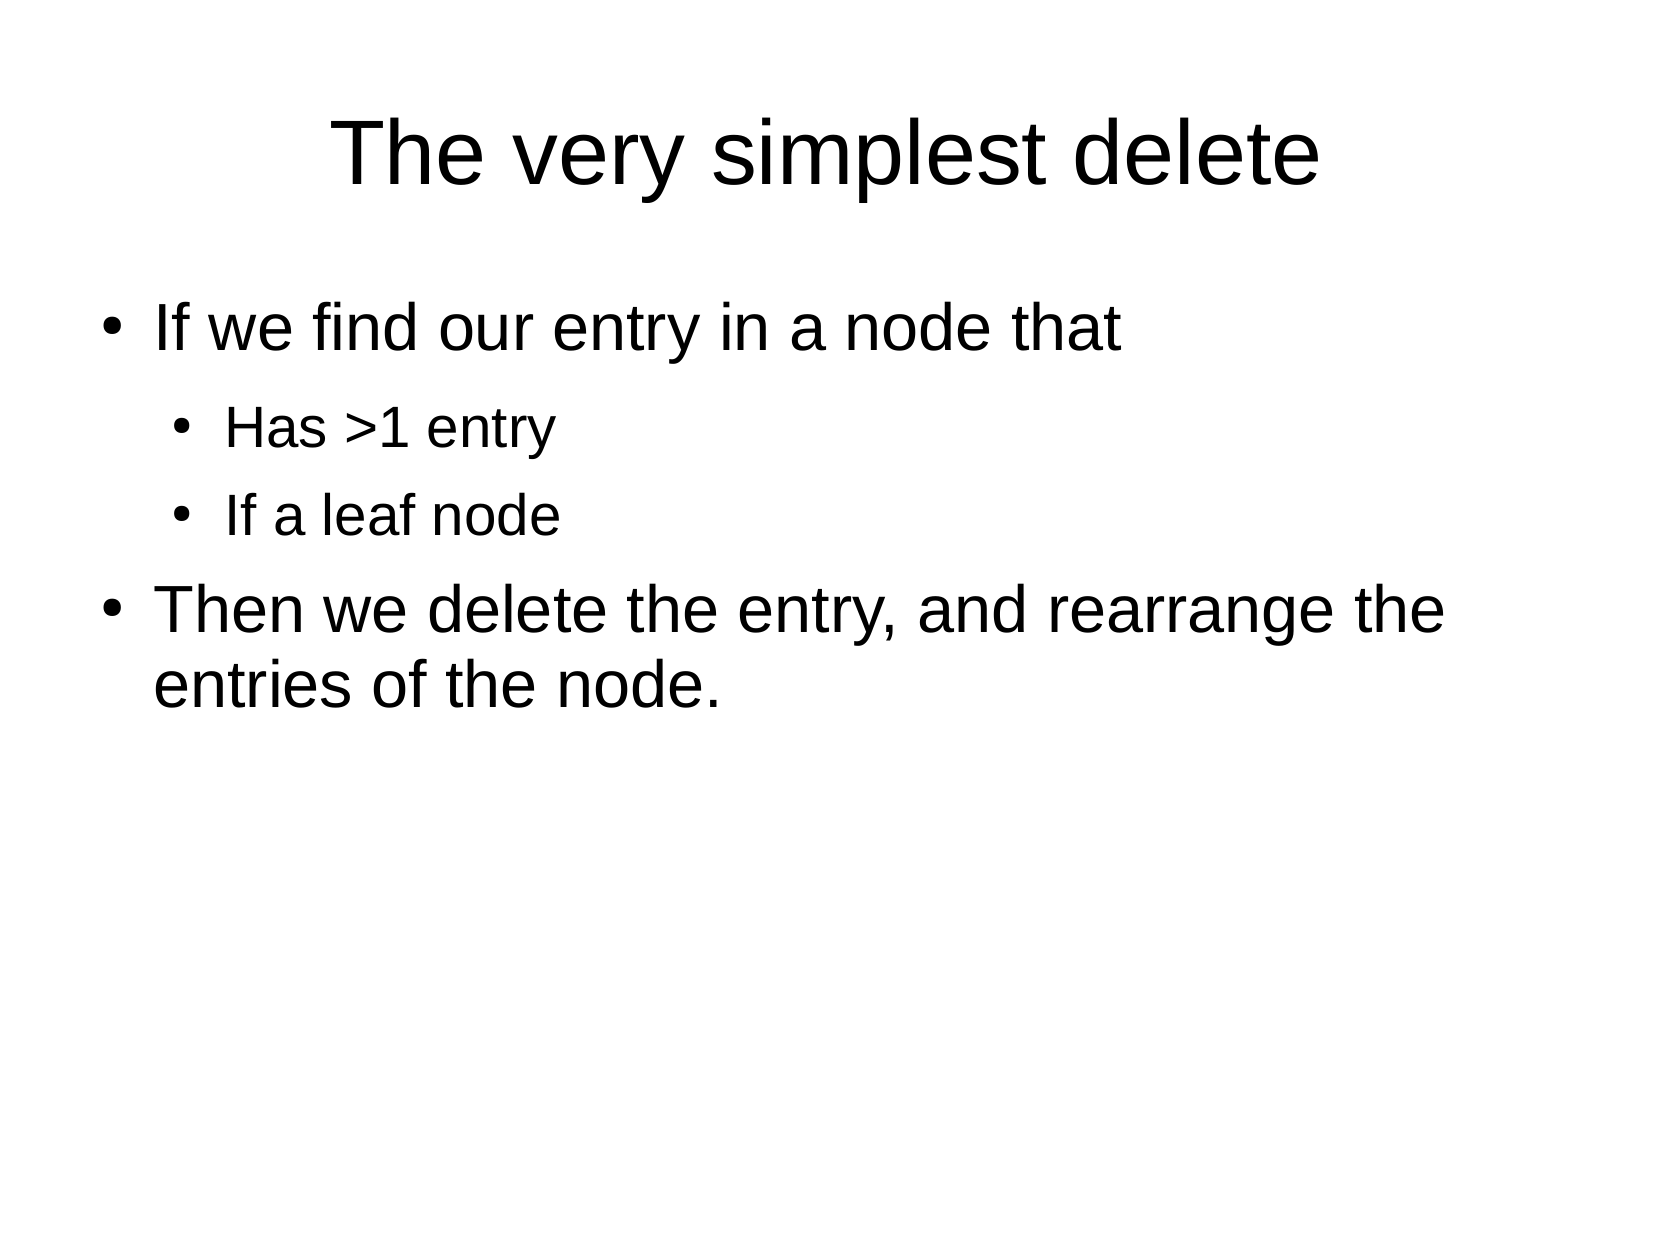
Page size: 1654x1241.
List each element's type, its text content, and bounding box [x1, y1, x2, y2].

list If we find our entry in a node that Has >1 entry If a leaf node Then we delete the entry, and rearrange the entries of the node. [82, 290, 1571, 1094]
title The very simplest delete [82, 49, 1571, 257]
